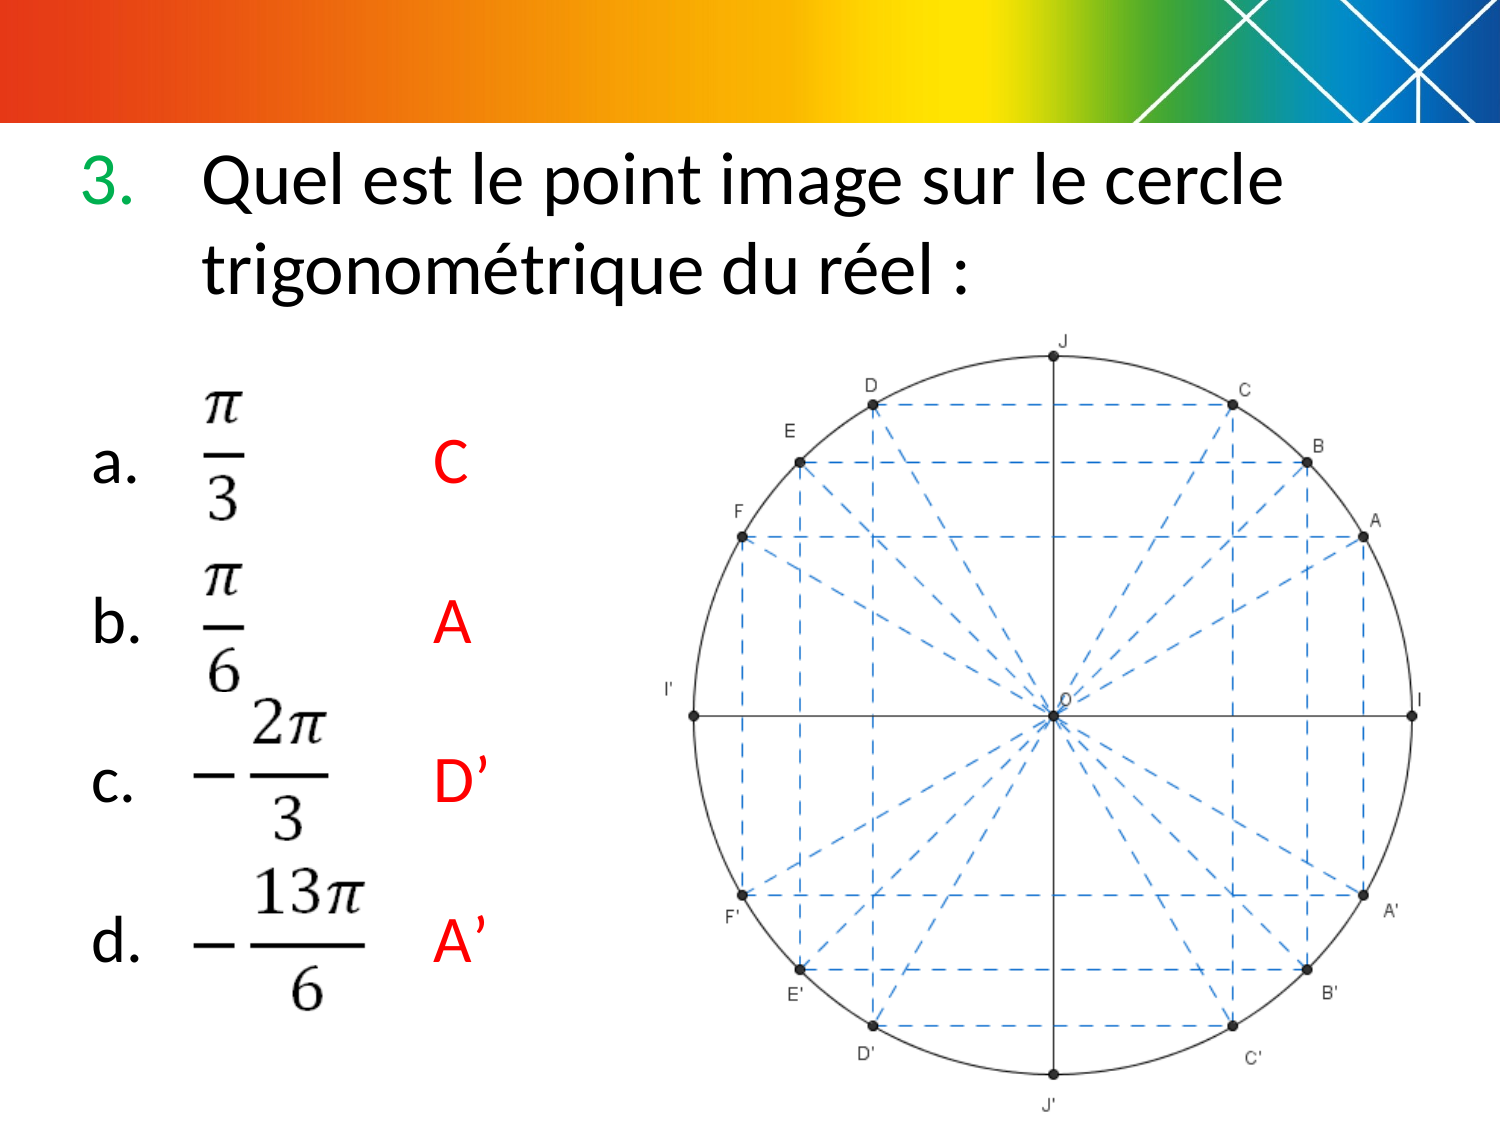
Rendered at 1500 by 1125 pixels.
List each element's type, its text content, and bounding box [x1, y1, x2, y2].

picture [183, 857, 384, 1019]
picture [171, 373, 279, 532]
picture [649, 323, 1438, 1123]
picture [183, 550, 349, 852]
text_box a. b. c. d. [76, 408, 419, 984]
picture [1340, 0, 1500, 123]
picture [0, 0, 1358, 123]
title Quel est le point image sur le cercle trigonométrique du réel : [64, 121, 1415, 317]
text_box C A D’ A’ [419, 408, 585, 984]
